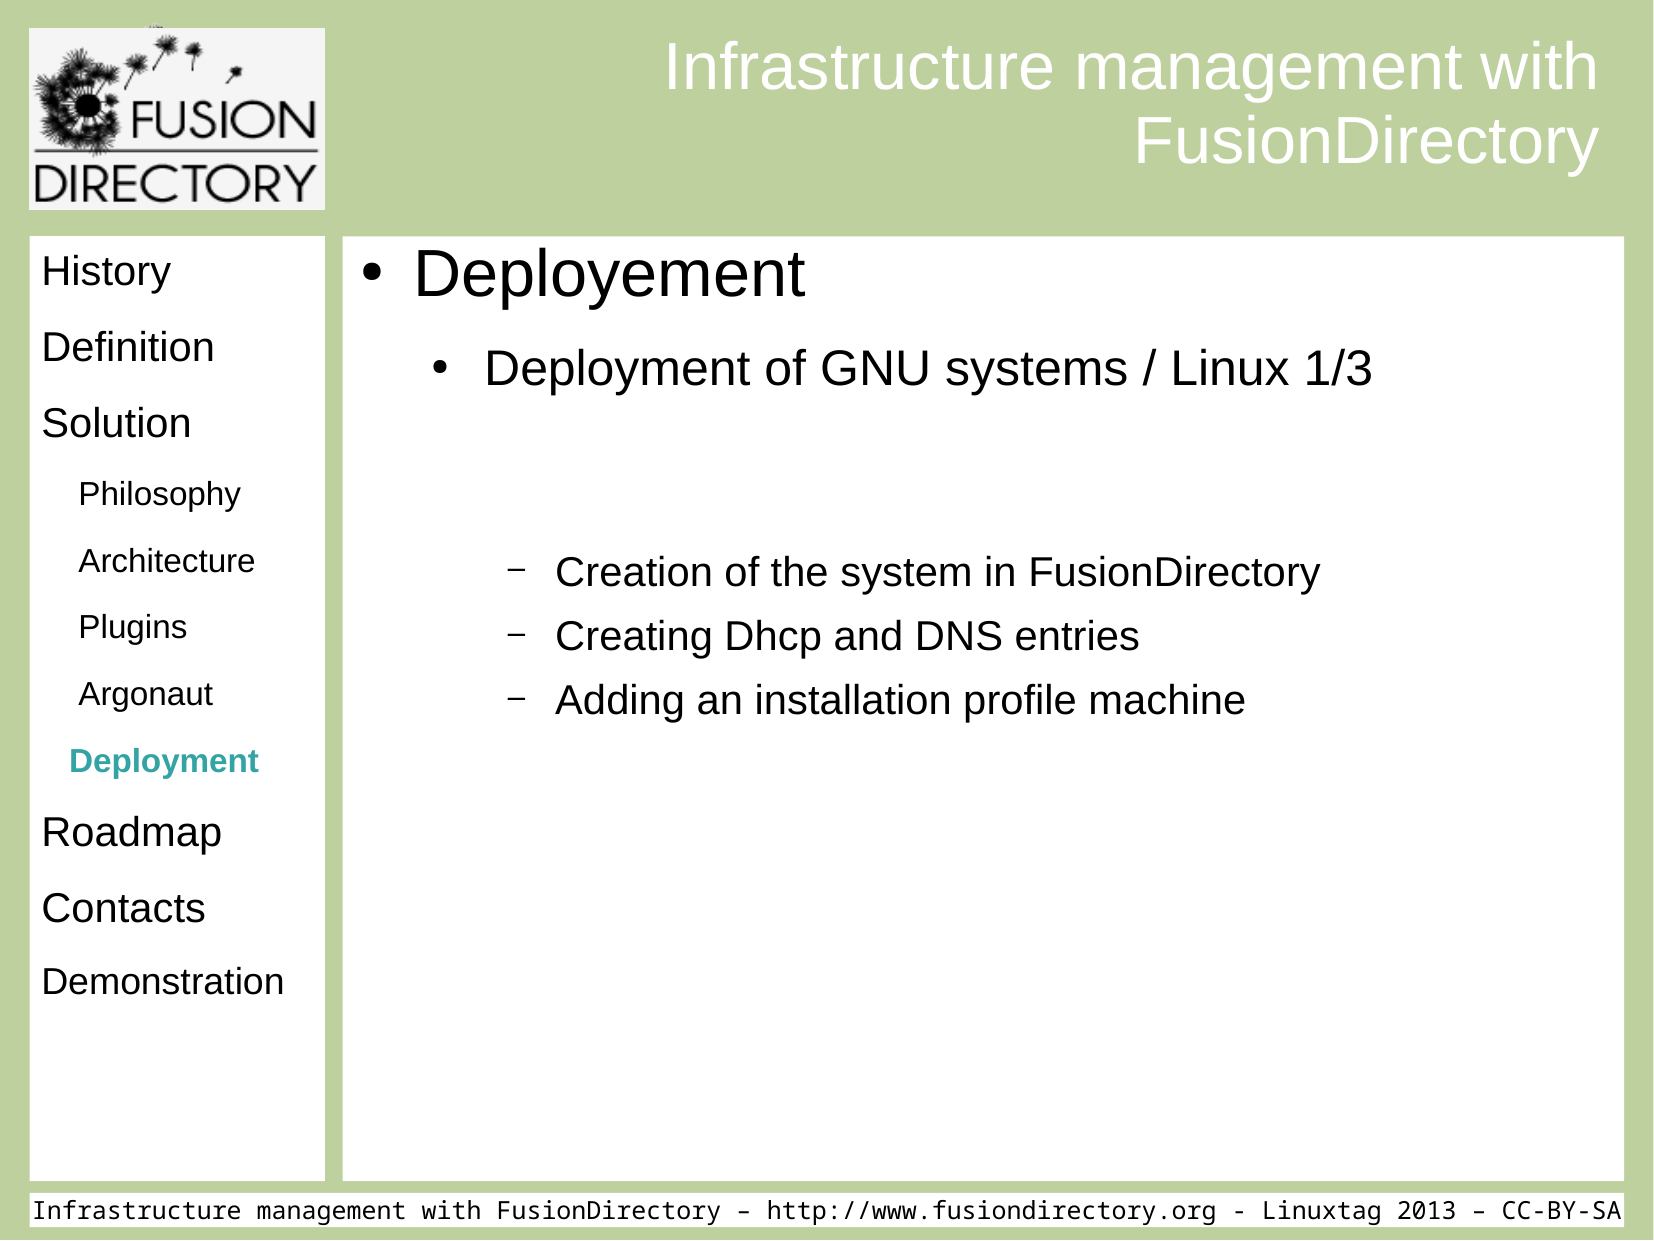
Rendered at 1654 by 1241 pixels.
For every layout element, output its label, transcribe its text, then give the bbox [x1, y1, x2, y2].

list History Definition Solution Philosophy Architecture Plugins Argonaut Deployment Roadmap Contacts Demonstration [29, 236, 325, 1182]
picture [29, 17, 325, 210]
list Deployement Deployment of GNU systems / Linux 1/3 Creation of the system in FusionDirectory Creating Dhcp and DNS entries Adding an installation profile machine [342, 236, 1625, 1182]
title Infrastructure management with FusionDirectory [277, 0, 1601, 208]
